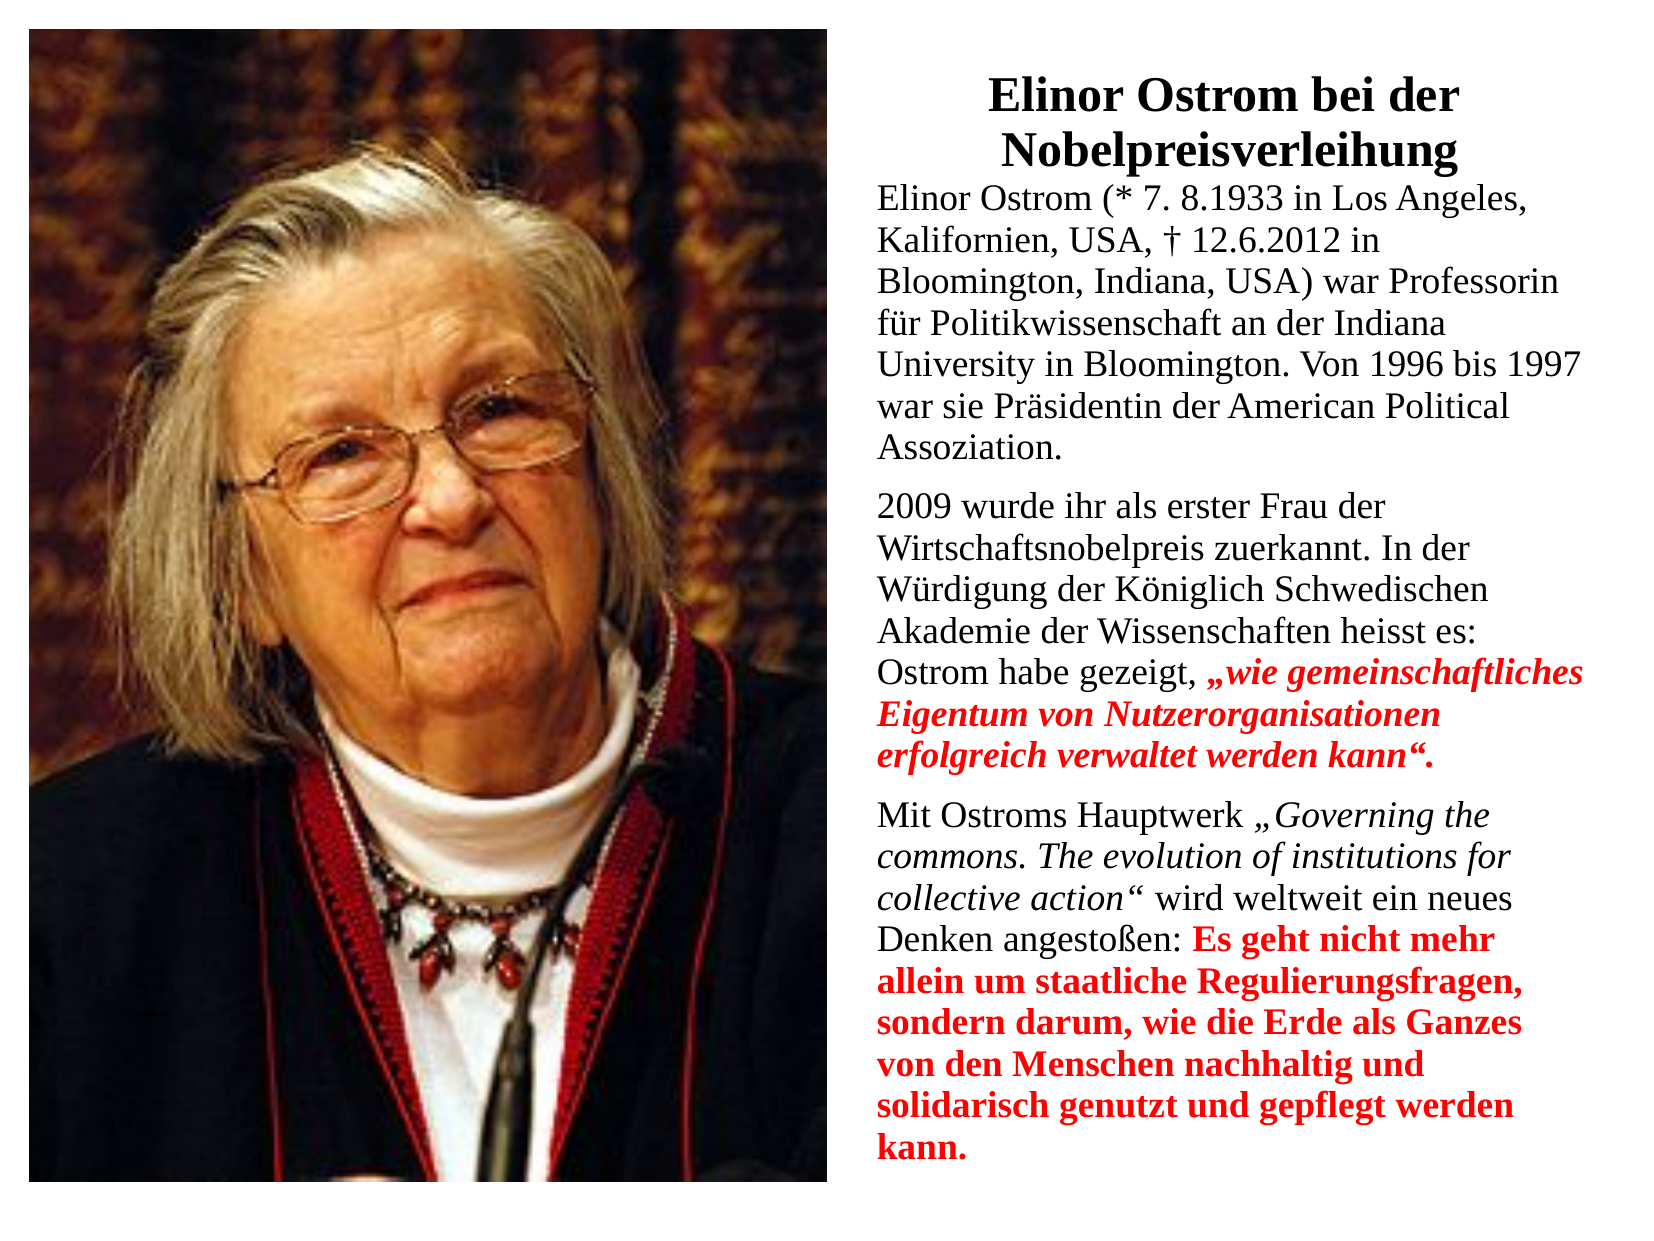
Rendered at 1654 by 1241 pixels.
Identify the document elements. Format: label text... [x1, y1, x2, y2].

text_box Elinor Ostrom bei der Nobelpreisverleihung Elinor Ostrom (* 7. 8.1933 in Los Angeles, Kalifornien, USA, † 12.6.2012 in Bloomington, Indiana, USA) war Professorin für Politikwissenschaft an der Indiana University in Bloomington. Von 1996 bis 1997 war sie Präsidentin der American Political Assoziation. 2009 wurde ihr als erster Frau der Wirtschaftsnobelpreis zuerkannt. In der Würdigung der Königlich Schwedischen Akademie der Wissenschaften heisst es: Ostrom habe gezeigt, „wie gemeinschaftliches Eigentum von Nutzerorganisationen erfolgreich verwaltet werden kann“. Mit Ostroms Hauptwerk „Governing the commons. The evolution of institutions for collective action“ wird weltweit ein neues Denken angestoßen: Es geht nicht mehr allein um staatliche Regulierungsfragen, sondern darum, wie die Erde als Ganzes von den Menschen nachhaltig und solidarisch genutzt und gepflegt werden kann. [862, 59, 1601, 1175]
picture [29, 29, 827, 1182]
